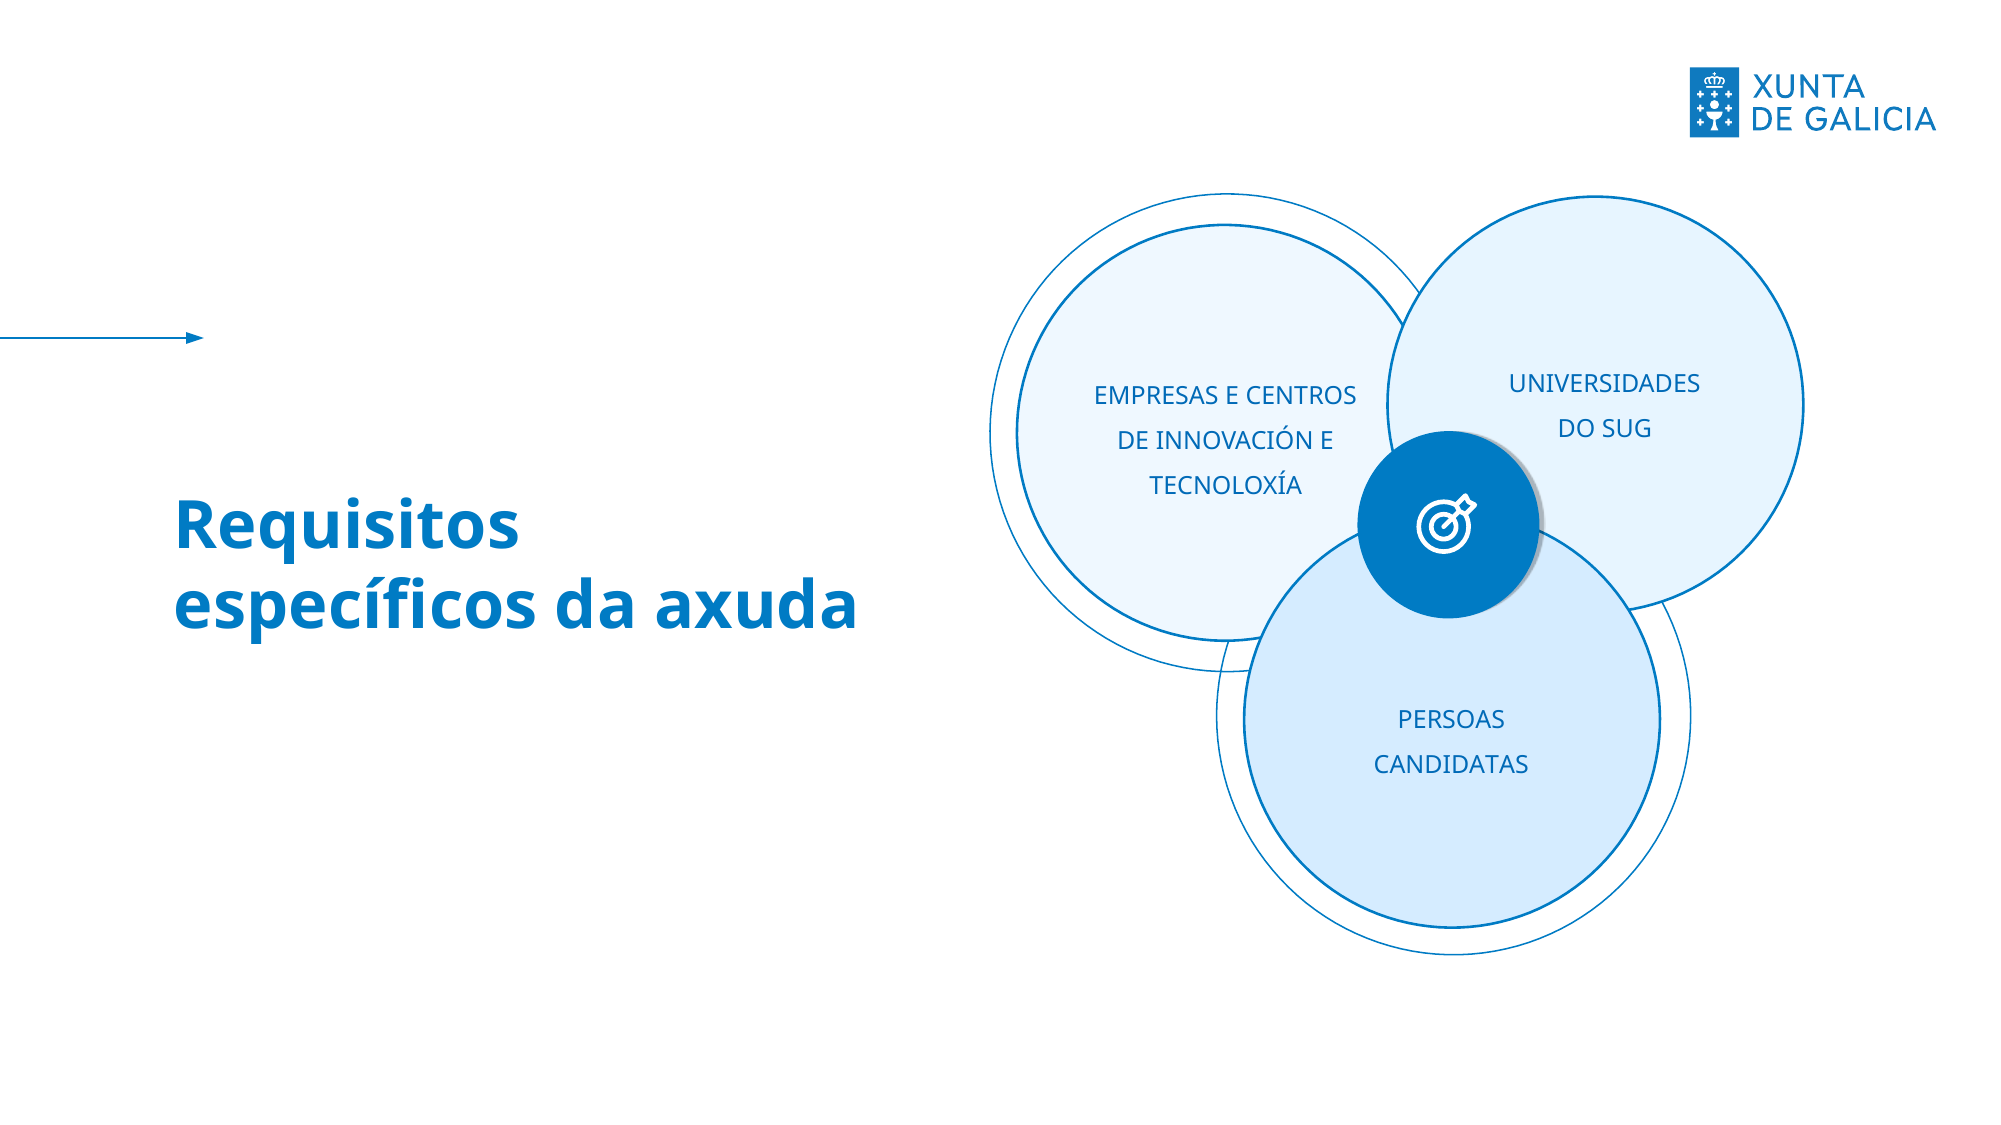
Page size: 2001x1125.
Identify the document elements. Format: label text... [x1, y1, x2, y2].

text_box Requisitos específicos da axuda [158, 474, 915, 651]
text_box [1016, 196, 1804, 928]
text_box PERSOAS CANDIDATAS [1307, 680, 1596, 786]
text_box EMPRESAS E CENTROS DE INNOVACIÓN E TECNOLOXÍA [1071, 356, 1381, 552]
picture [1407, 484, 1486, 563]
text_box UNIVERSIDADES DO SUG [1474, 345, 1736, 451]
